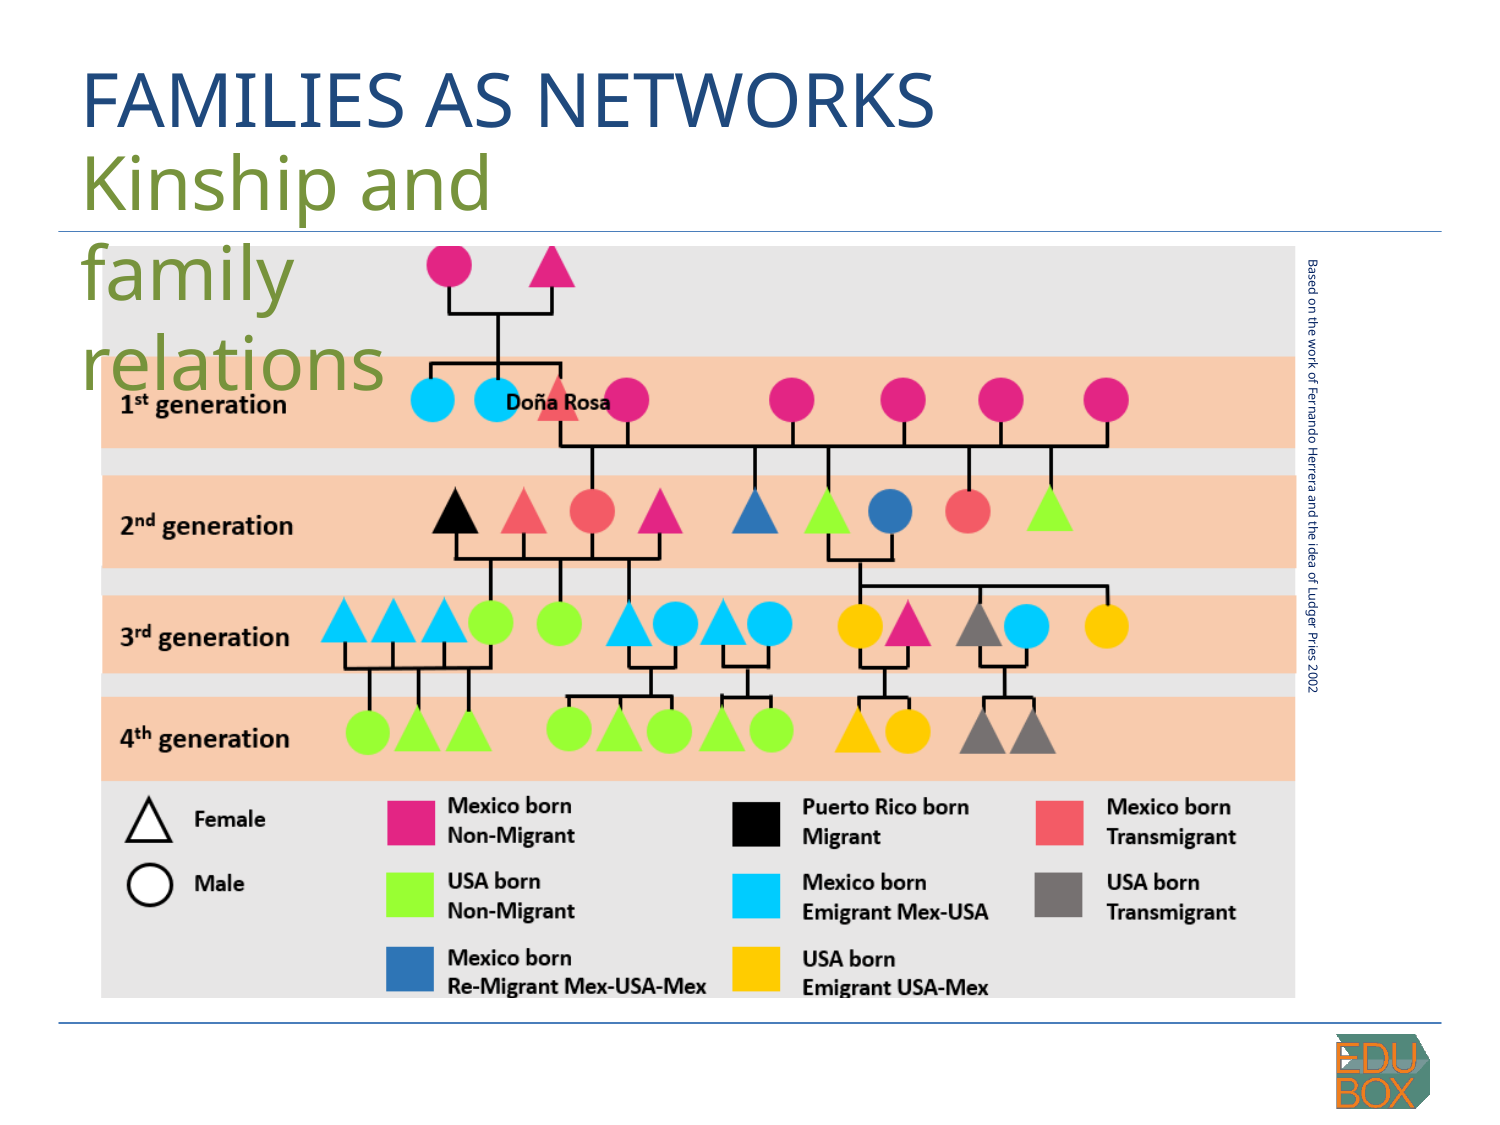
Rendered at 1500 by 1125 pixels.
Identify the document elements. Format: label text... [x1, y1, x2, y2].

picture [100, 246, 1299, 998]
title FAMILIES AS NETWORKS [64, 42, 1040, 153]
text_box Based on the work of Fernando Herrera and the idea of Ludger Pries 2002 [1298, 244, 1329, 907]
picture [1328, 1028, 1437, 1114]
list Kinship and family relations [64, 153, 1040, 247]
